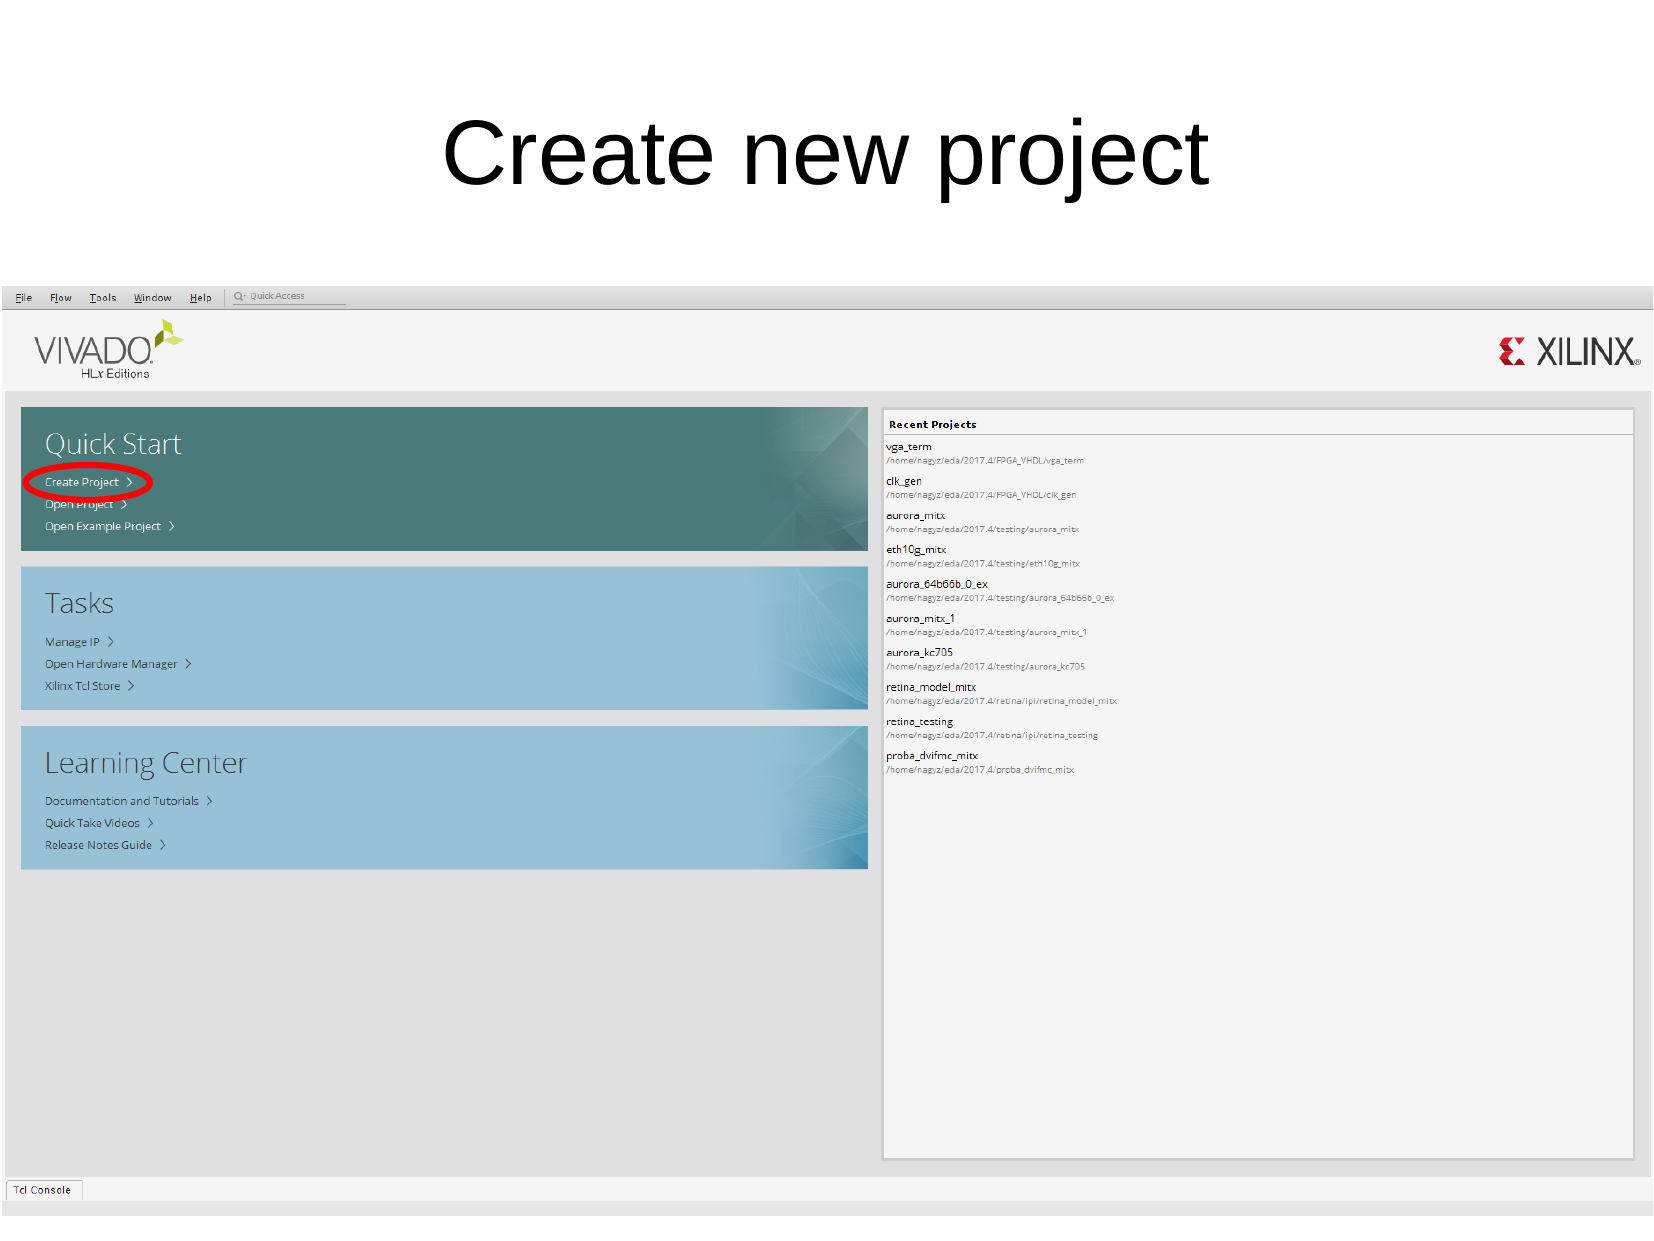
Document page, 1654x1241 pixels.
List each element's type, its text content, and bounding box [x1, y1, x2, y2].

picture [2, 286, 1654, 1216]
title Create new project [82, 49, 1571, 257]
